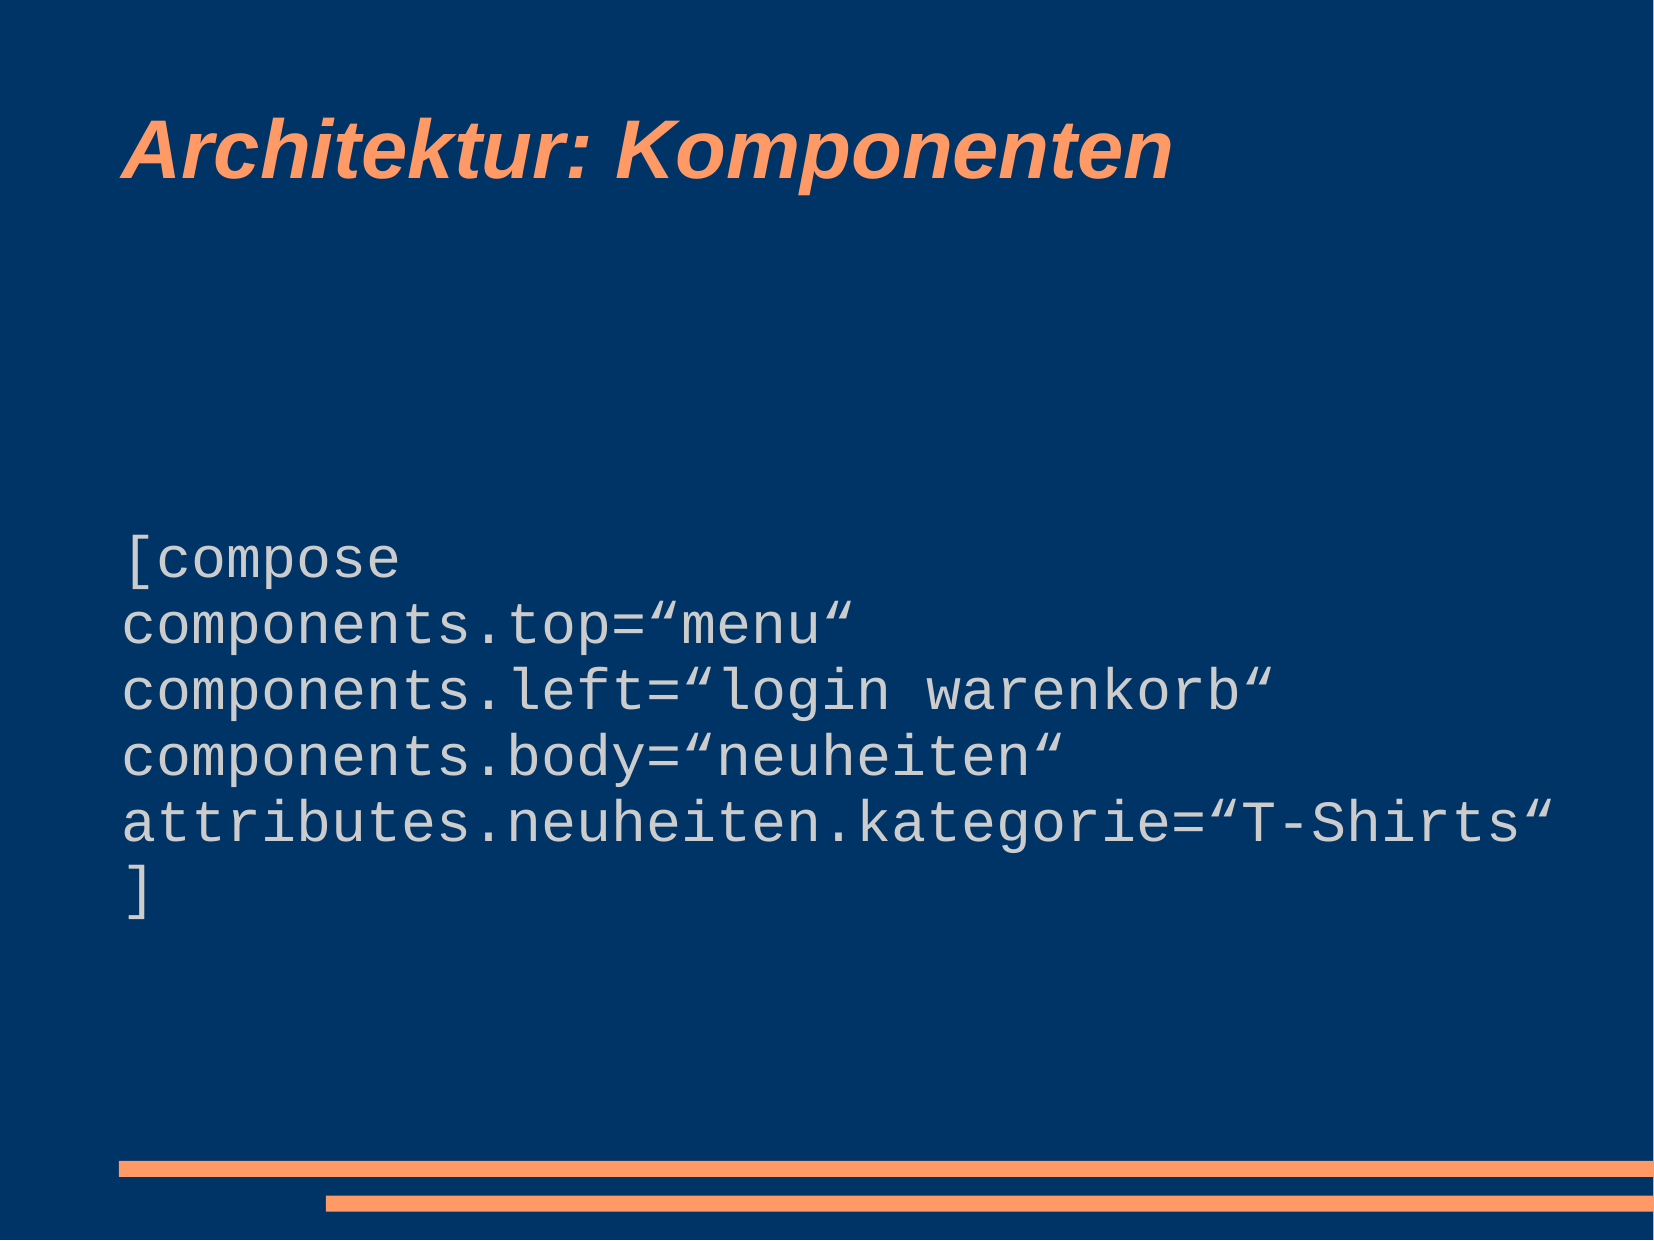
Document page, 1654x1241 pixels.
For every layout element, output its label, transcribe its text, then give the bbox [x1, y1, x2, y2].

subtitle [compose components.top=“menu“ components.left=“login warenkorb“ components.body=“neuheiten“ attributes.neuheiten.kategorie=“T-Shirts“ ] [121, 329, 1561, 1125]
title Architektur: Komponenten [121, 46, 1534, 254]
